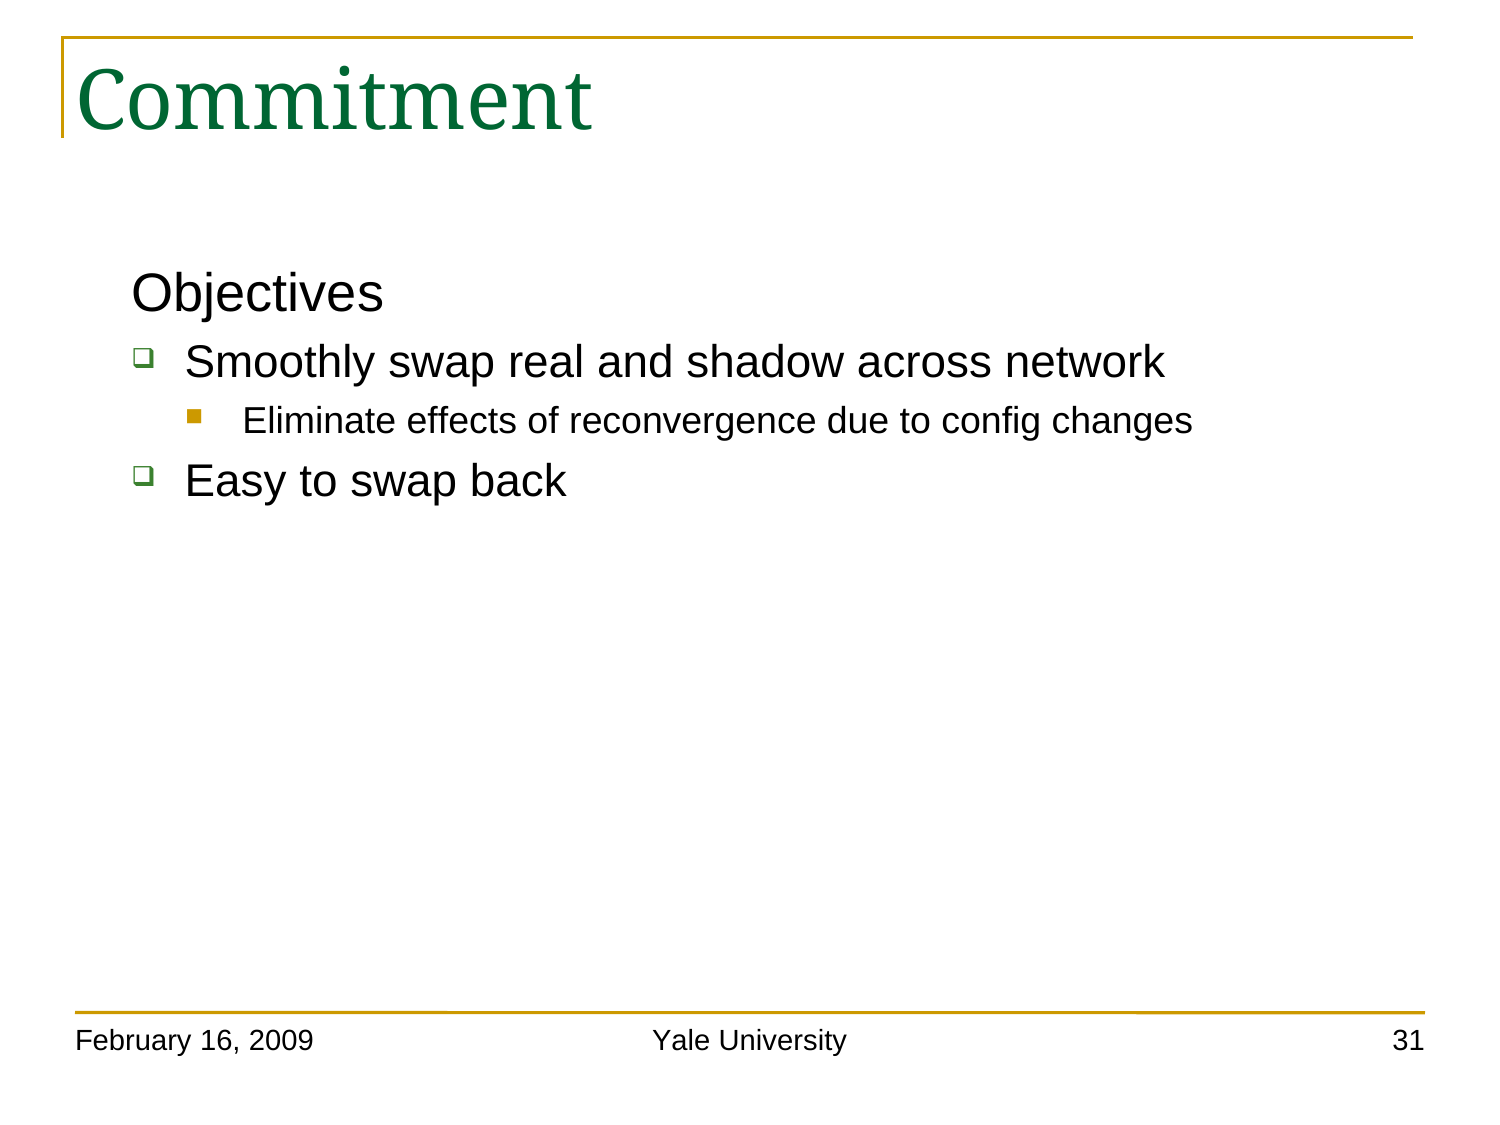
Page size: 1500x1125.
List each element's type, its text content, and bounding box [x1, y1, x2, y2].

title Commitment [75, 45, 1425, 151]
list Objectives Smoothly swap real and shadow across network Eliminate effects of reconvergence due to config changes Easy to swap back [75, 262, 1425, 991]
